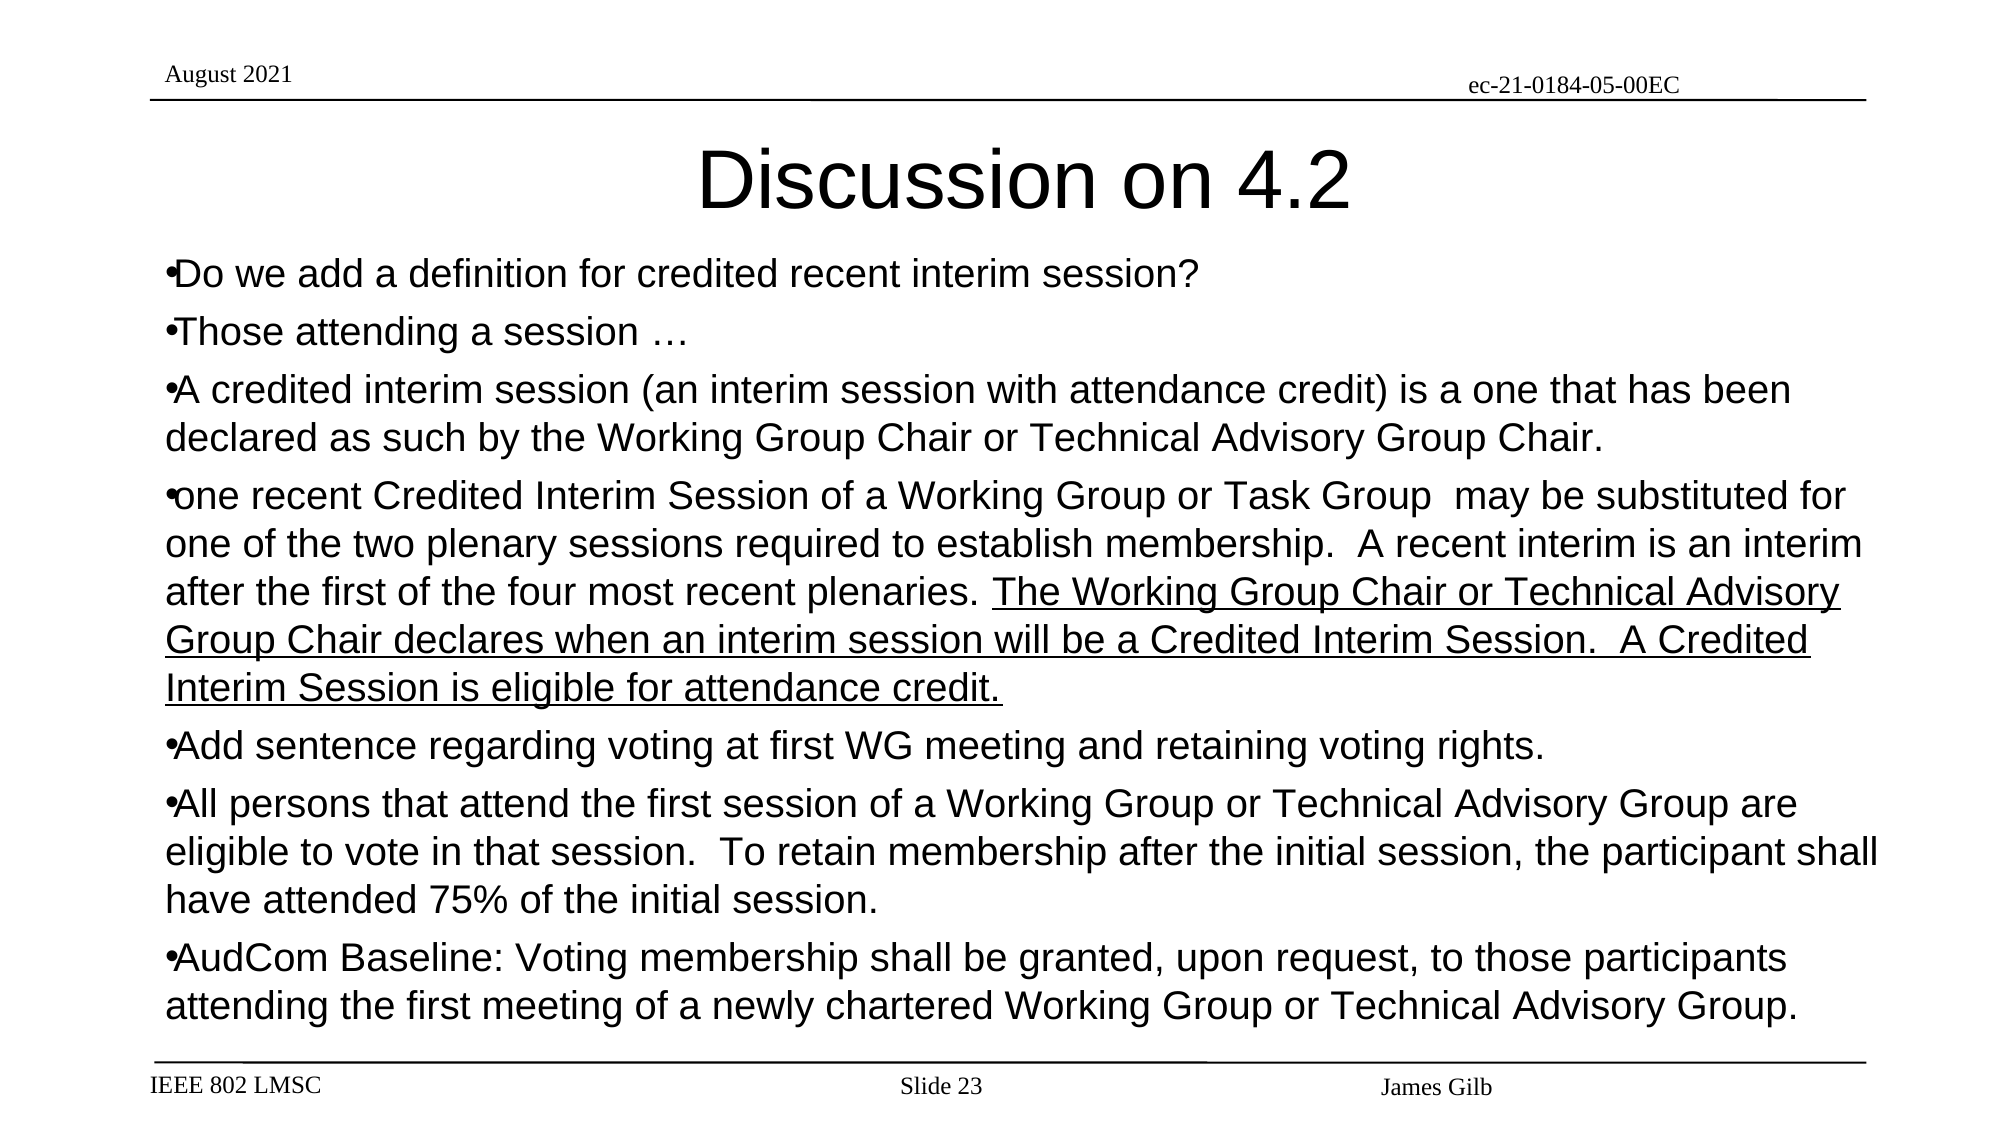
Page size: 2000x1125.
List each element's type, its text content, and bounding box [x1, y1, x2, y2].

list Do we add a definition for credited recent interim session? Those attending a session … A credited interim session (an interim session with attendance credit) is a one that has been declared as such by the Working Group Chair or Technical Advisory Group Chair. one recent Credited Interim Session of a Working Group or Task Group may be substituted for one of the two plenary sessions required to establish membership. A recent interim is an interim after the first of the four most recent plenaries. The Working Group Chair or Technical Advisory Group Chair declares when an interim session will be a Credited Interim Session. A Credited Interim Session is eligible for attendance credit. Add sentence regarding voting at first WG meeting and retaining voting rights. All persons that attend the first session of a Working Group or Technical Advisory Group are eligible to vote in that session. To retain membership after the initial session, the participant shall have attended 75% of the initial session. AudCom Baseline: Voting membership shall be granted, upon request, to those participants attending the first meeting of a newly chartered Working Group or Technical Advisory Group. [149, 239, 1900, 1051]
text_box Slide [799, 1069, 1083, 1108]
title Discussion on 4.2 [149, 112, 1900, 238]
